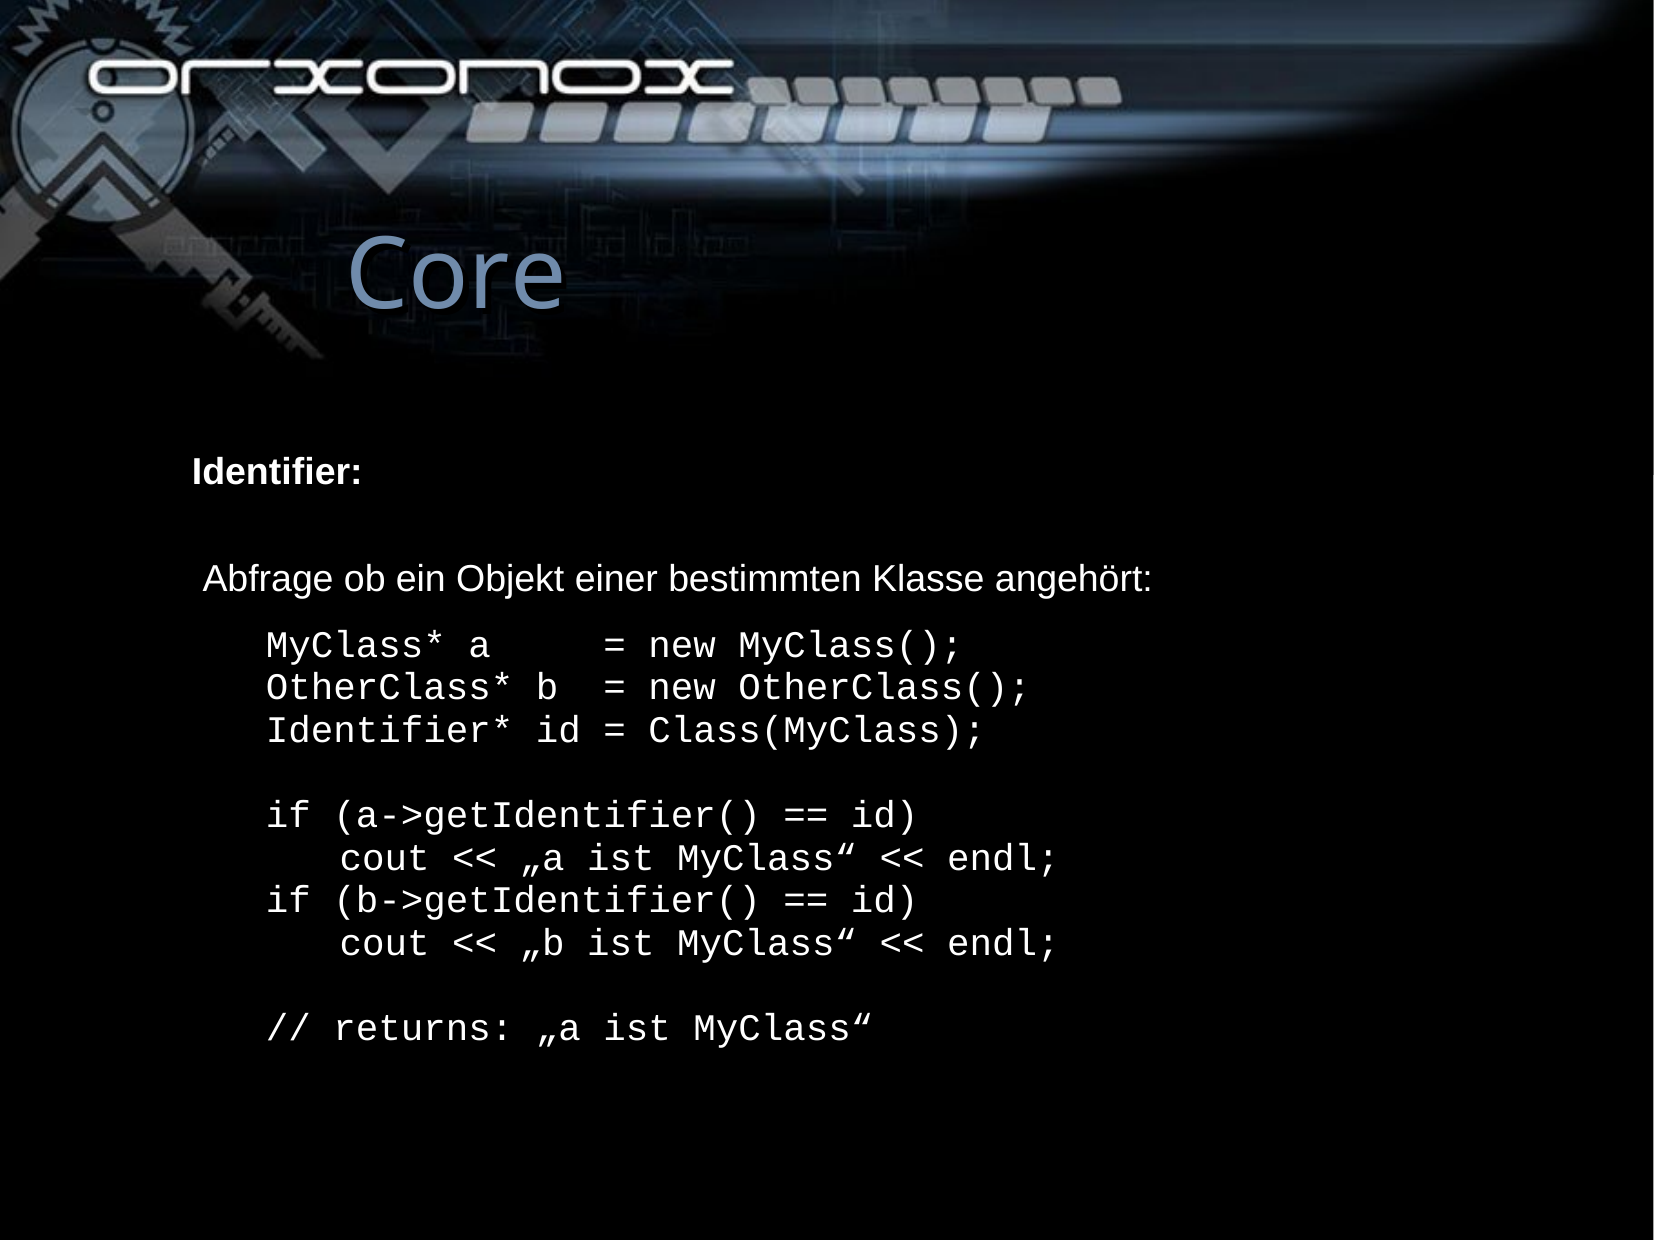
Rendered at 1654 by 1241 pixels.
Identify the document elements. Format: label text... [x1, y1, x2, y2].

text_box Identifier: Abfrage ob ein Objekt einer bestimmten Klasse angehört: MyClass* a = new MyClass(); OtherClass* b = new OtherClass(); Identifier* id = Class(MyClass); if (a->getIdentifier() == id) cout << „a ist MyClass“ << endl; if (b->getIdentifier() == id) cout << „b ist MyClass“ << endl; // returns: „a ist MyClass“ [177, 442, 1329, 1075]
text_box Core [330, 194, 1306, 344]
picture [0, 0, 1654, 475]
